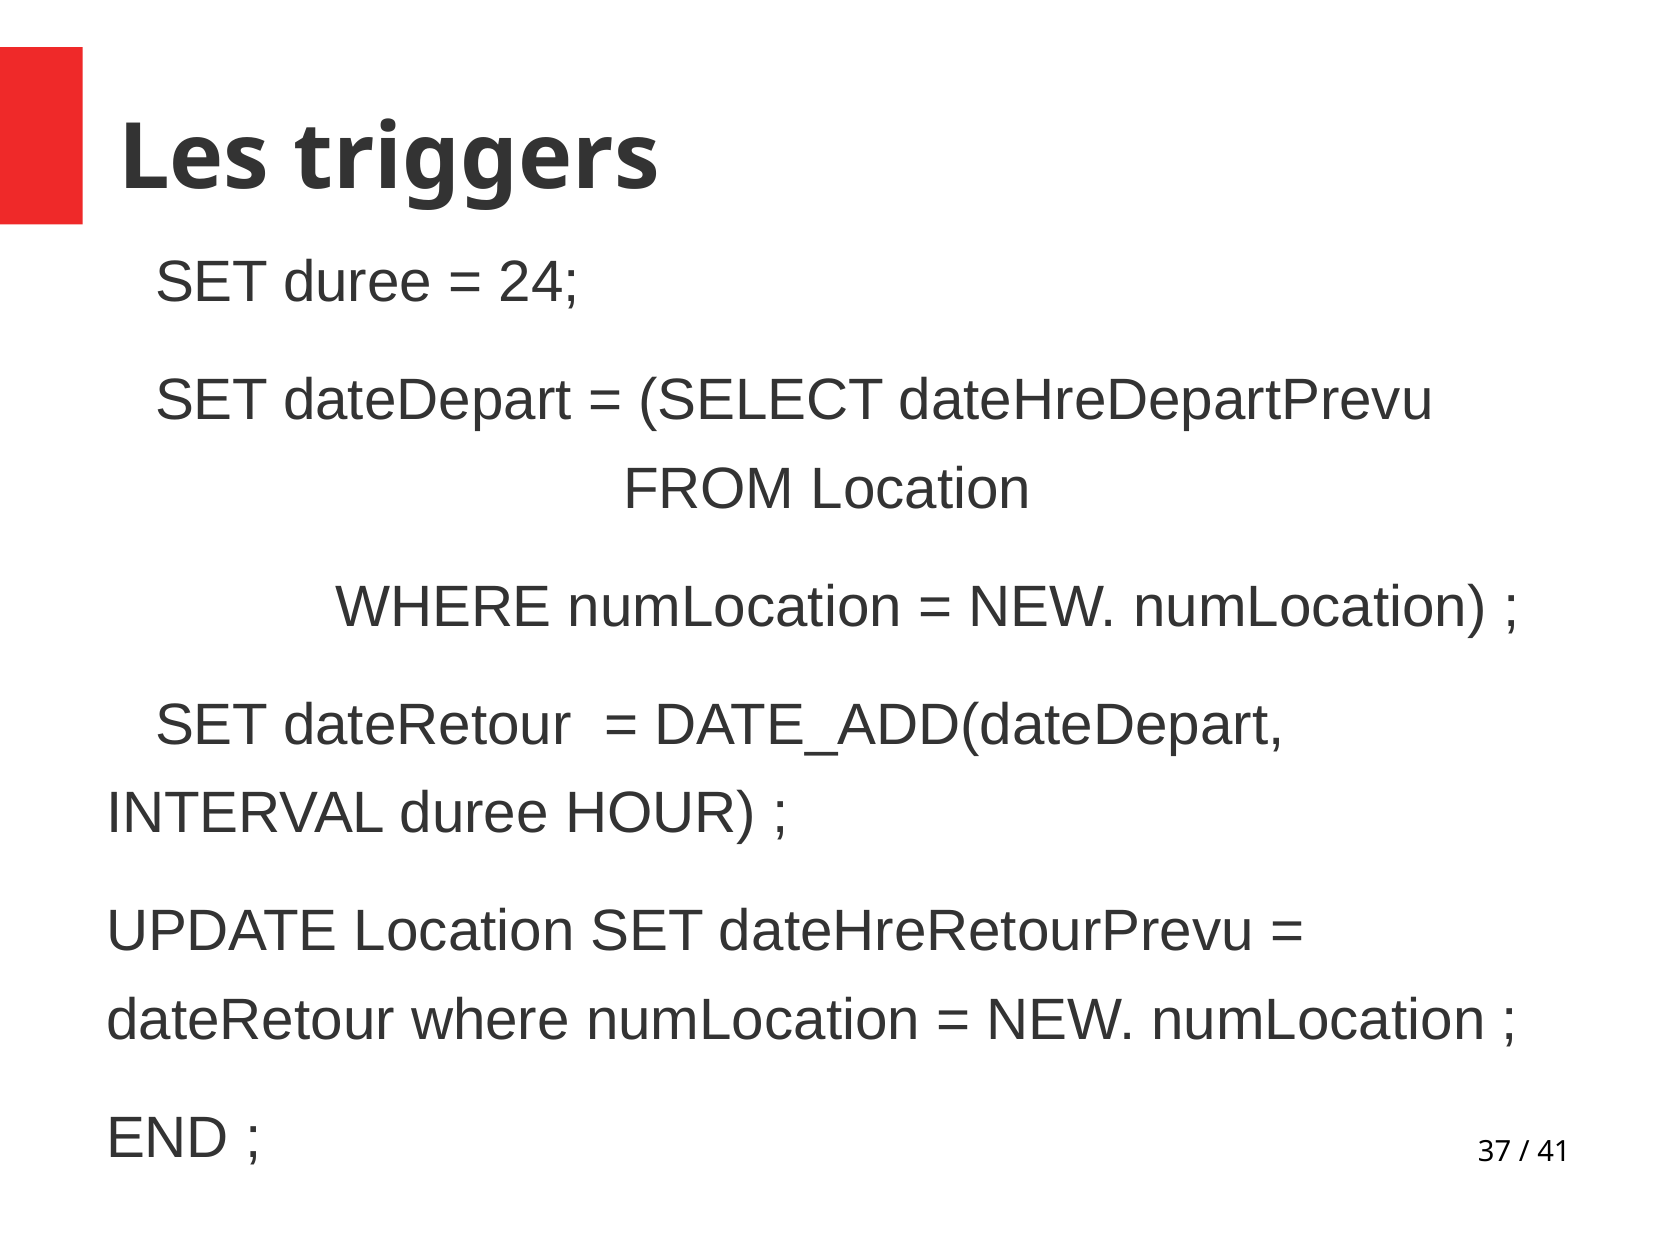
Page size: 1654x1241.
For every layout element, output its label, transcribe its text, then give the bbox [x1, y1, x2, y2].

title Les triggers [118, 49, 1571, 257]
list SET duree = 24; SET dateDepart = (SELECT dateHreDepartPrevu FROM Location WHERE numLocation = NEW. numLocation) ; SET dateRetour = DATE_ADD(dateDepart, INTERVAL duree HOUR) ; UPDATE Location SET dateHreRetourPrevu = dateRetour where numLocation = NEW. numLocation ; END ; [106, 225, 1524, 945]
